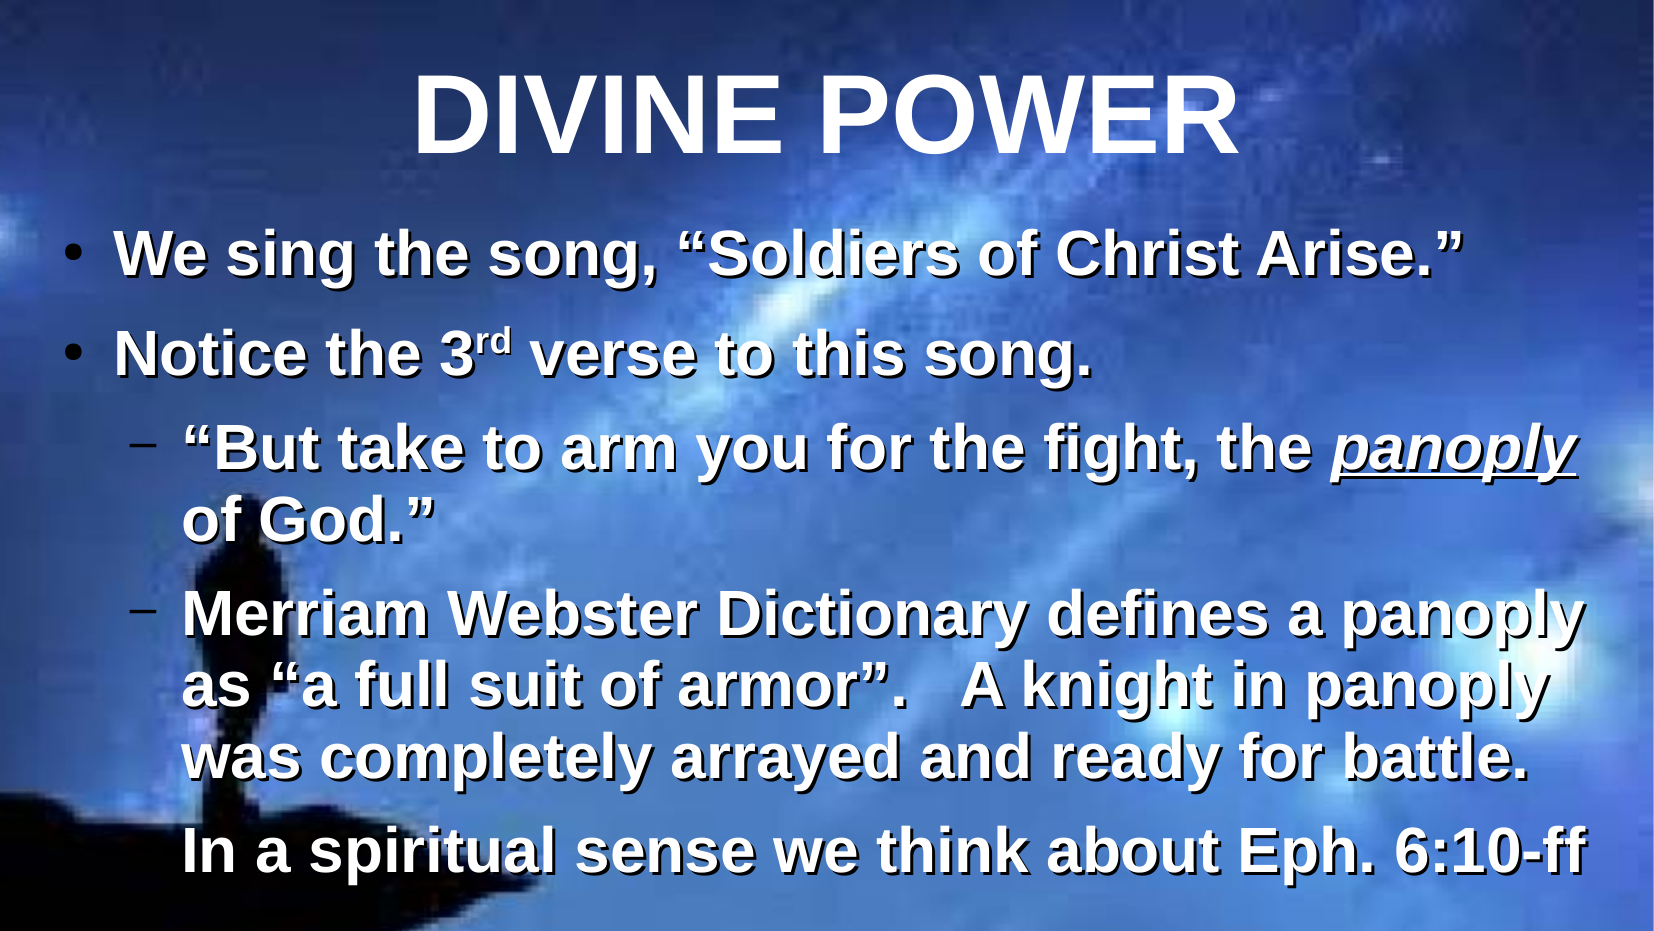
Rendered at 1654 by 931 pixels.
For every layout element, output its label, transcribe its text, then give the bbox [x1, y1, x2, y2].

picture [0, 0, 1654, 931]
list We sing the song, “Soldiers of Christ Arise.” Notice the 3rd verse to this song. “But take to arm you for the fight, the panoply of God.” Merriam Webster Dictionary defines a panoply as “a full suit of armor”. A knight in panoply was completely arrayed and ready for battle. In a spiritual sense we think about Eph. 6:10-ff [45, 217, 1636, 901]
title DIVINE POWER [82, 37, 1571, 193]
